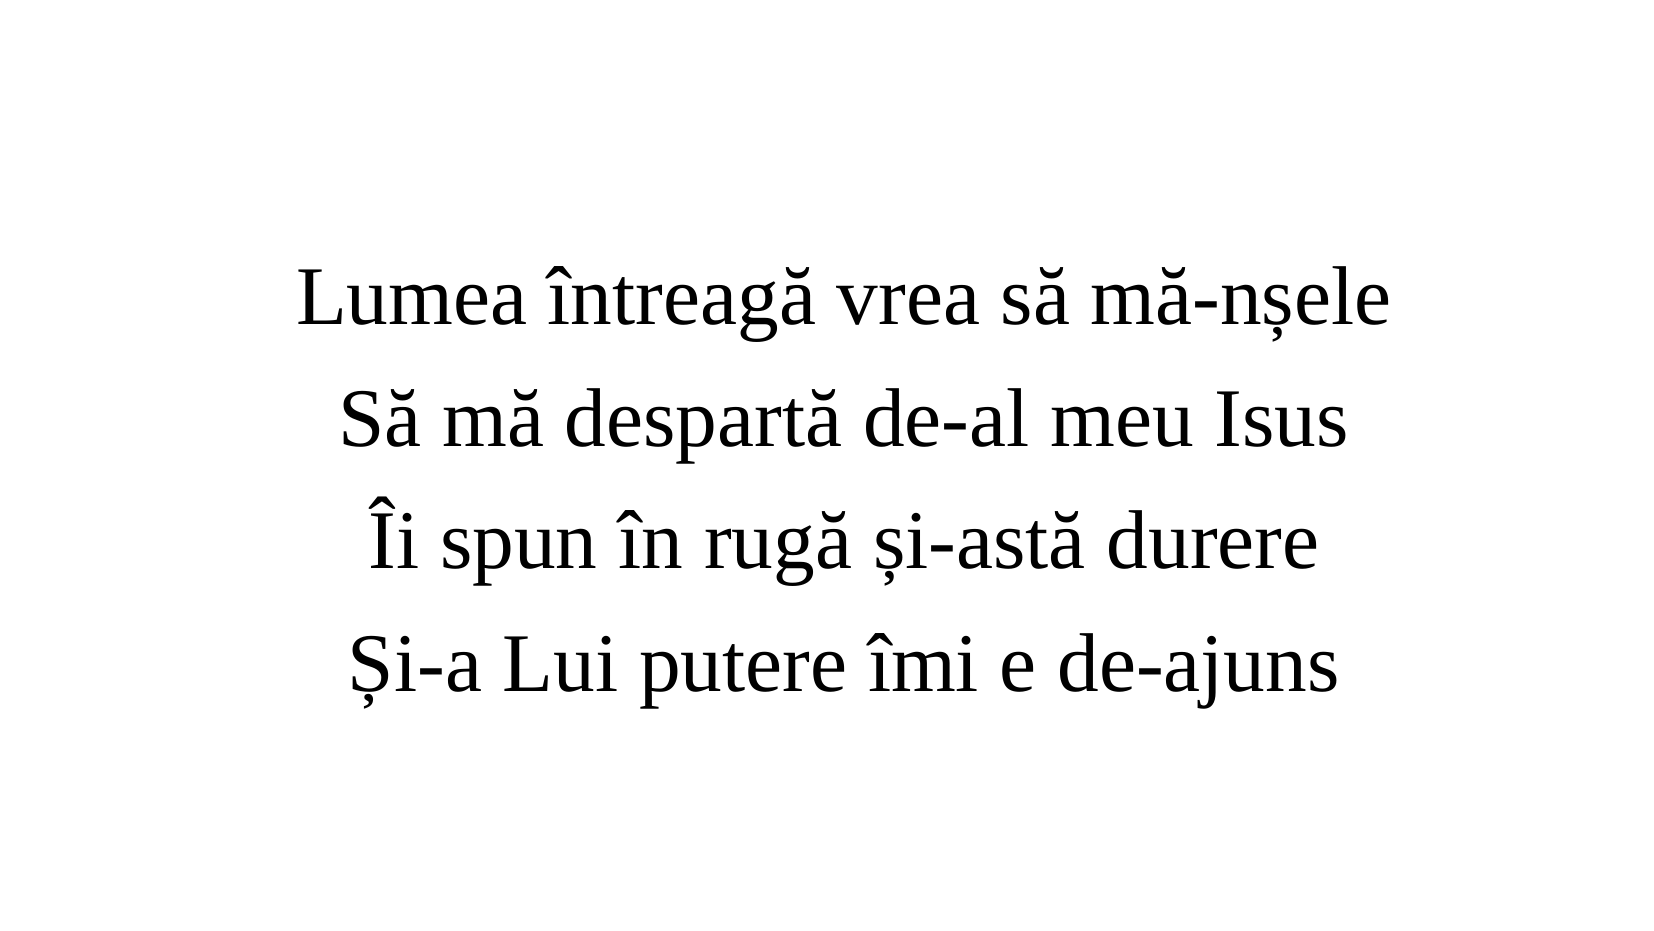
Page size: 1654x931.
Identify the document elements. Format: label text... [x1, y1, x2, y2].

subtitle Lumea întreagă vrea să mă-nșele Să mă despartă de-al meu Isus Îi spun în rugă și-astă durere Și-a Lui putere îmi e de-ajuns [177, 237, 1512, 712]
